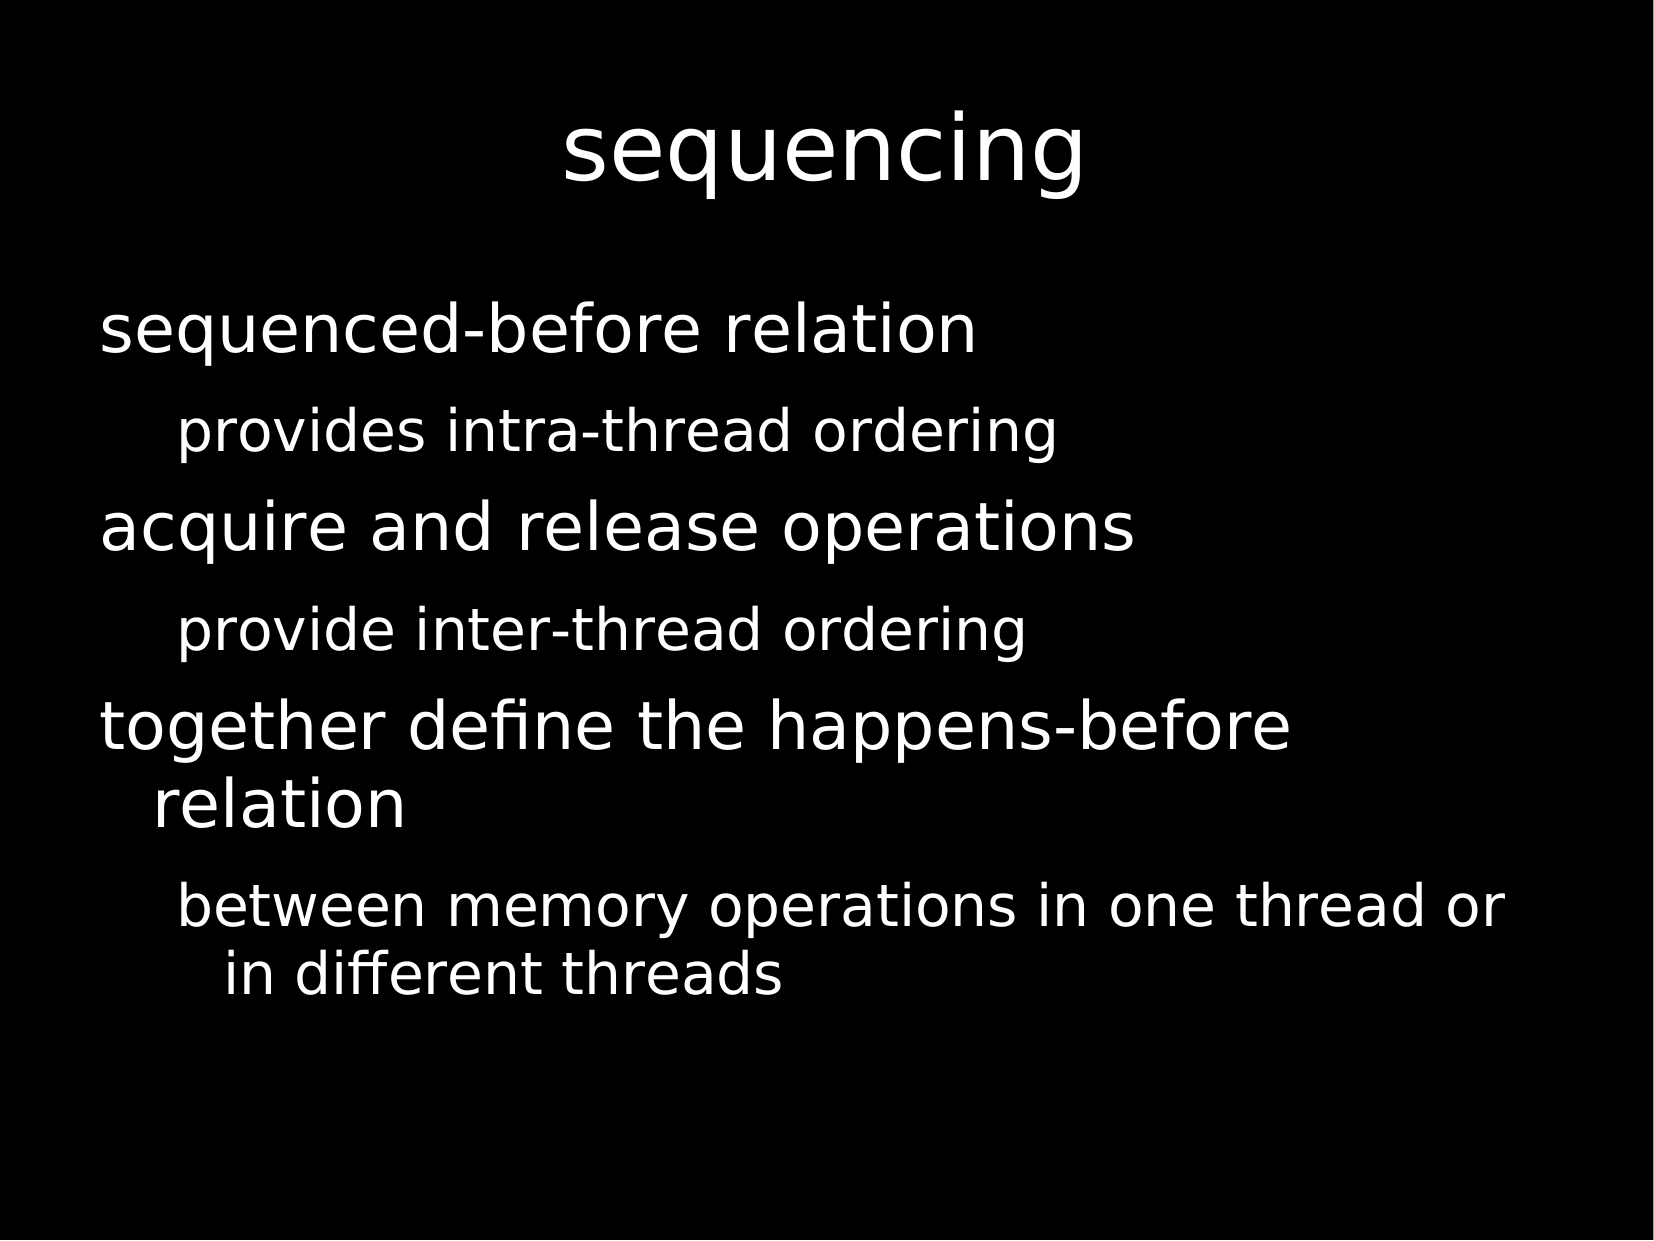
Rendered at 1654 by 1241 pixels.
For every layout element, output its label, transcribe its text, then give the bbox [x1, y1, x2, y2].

title sequencing [82, 46, 1570, 259]
list sequenced-before relation provides intra-thread ordering acquire and release operations provide inter-thread ordering together define the happens-before relation between memory operations in one thread or in different threads [82, 290, 1570, 1109]
